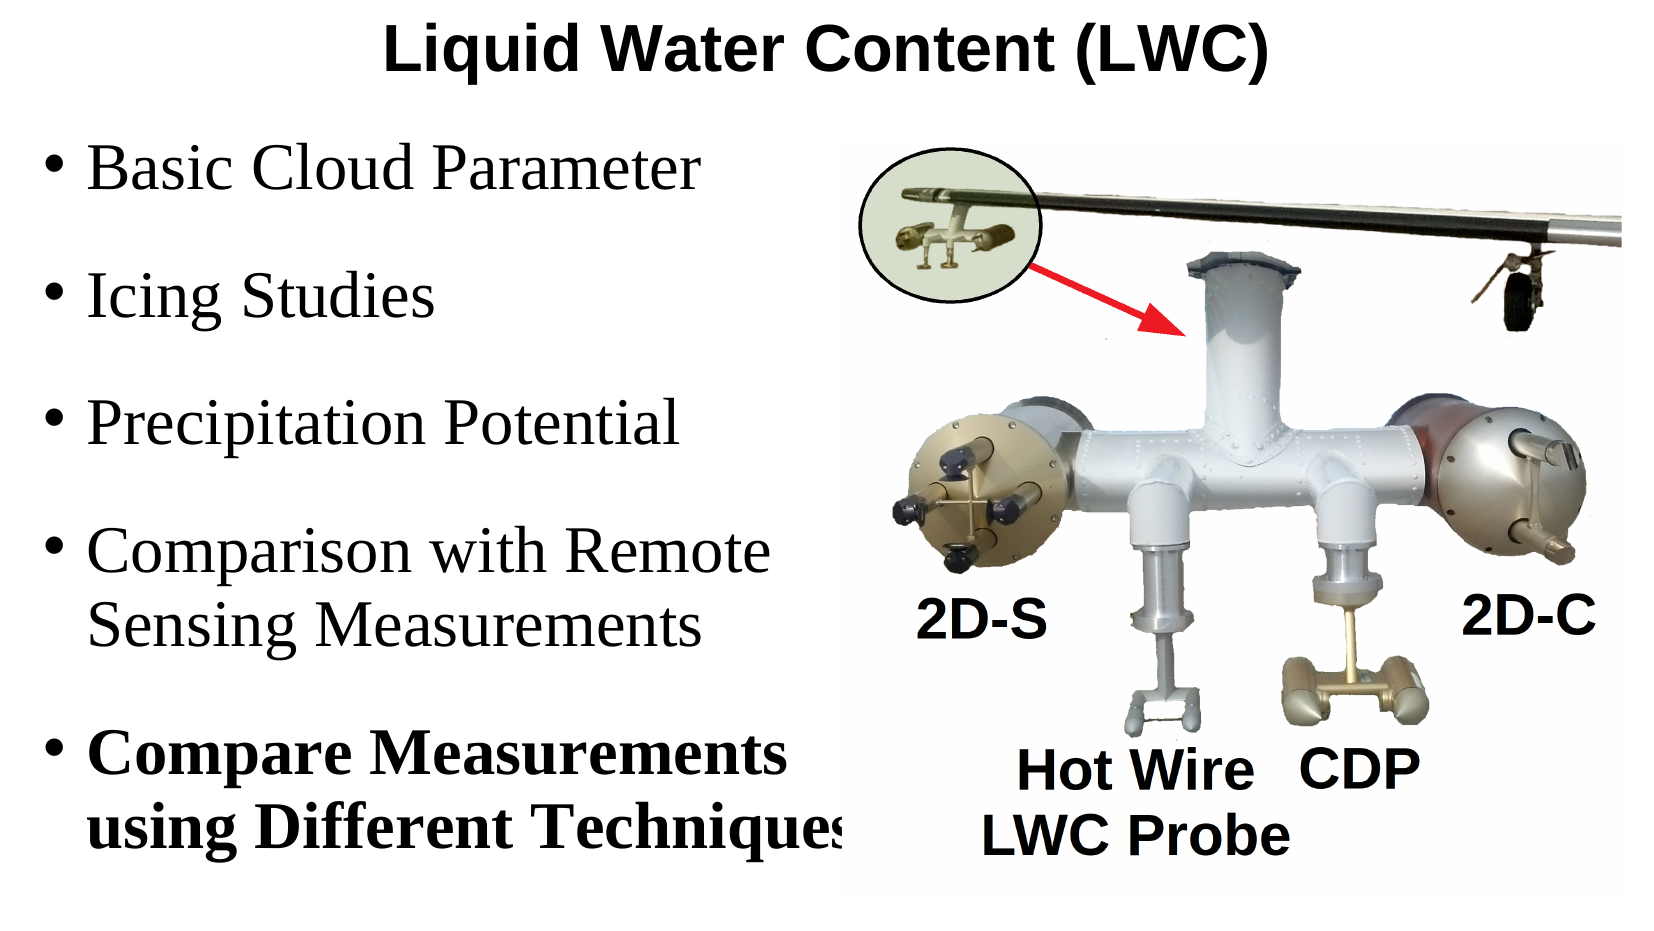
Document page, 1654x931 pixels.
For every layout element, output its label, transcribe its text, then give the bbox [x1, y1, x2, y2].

picture [841, 141, 1622, 901]
text_box Basic Cloud Parameter Icing Studies Precipitation Potential Comparison with Remote Sensing Measurements Compare Measurements using Different Techniques [0, 131, 938, 863]
text_box Liquid Water Content (LWC) [0, 12, 1654, 86]
